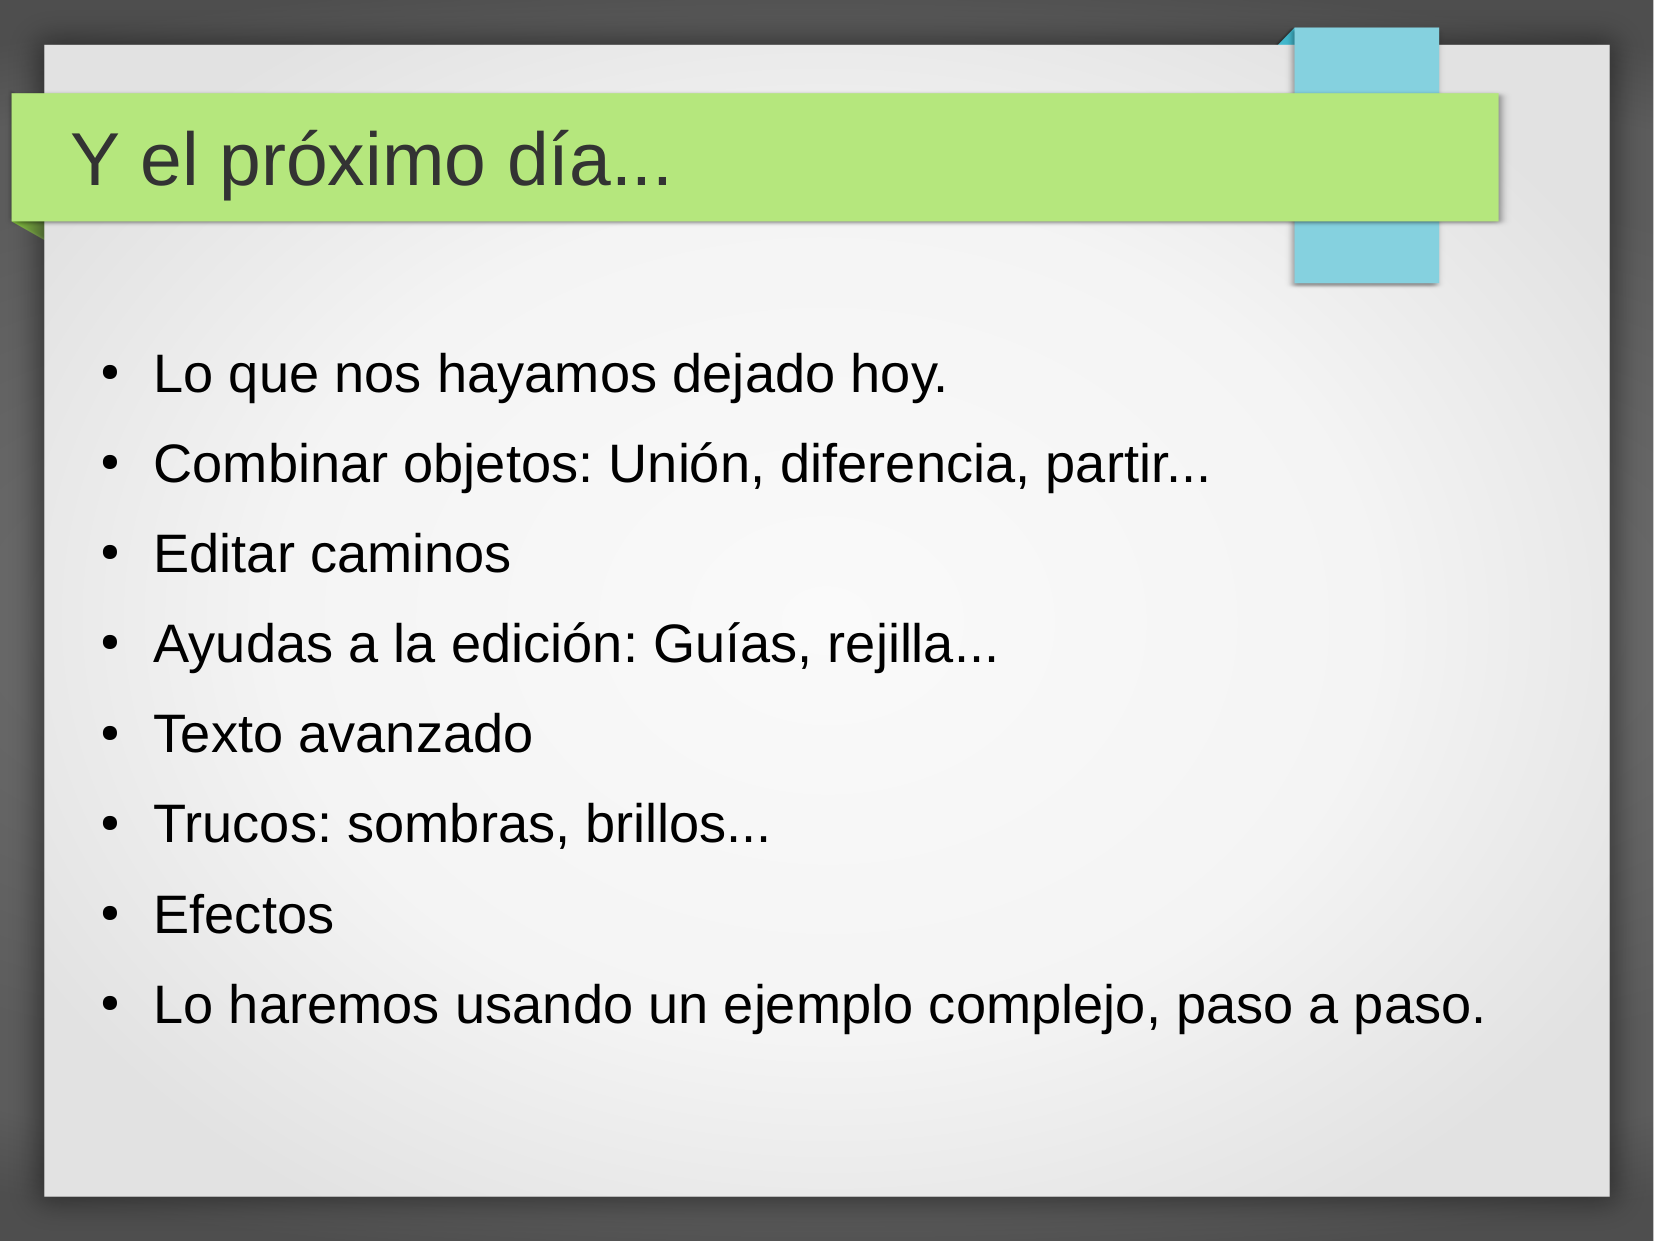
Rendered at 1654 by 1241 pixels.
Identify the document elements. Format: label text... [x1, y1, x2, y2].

title Y el próximo día... [70, 106, 1229, 213]
list Lo que nos hayamos dejado hoy. Combinar objetos: Unión, diferencia, partir... Editar caminos Ayudas a la edición: Guías, rejilla... Texto avanzado Trucos: sombras, brillos... Efectos Lo haremos usando un ejemplo complejo, paso a paso. [82, 343, 1538, 1063]
picture [0, 0, 1654, 1241]
